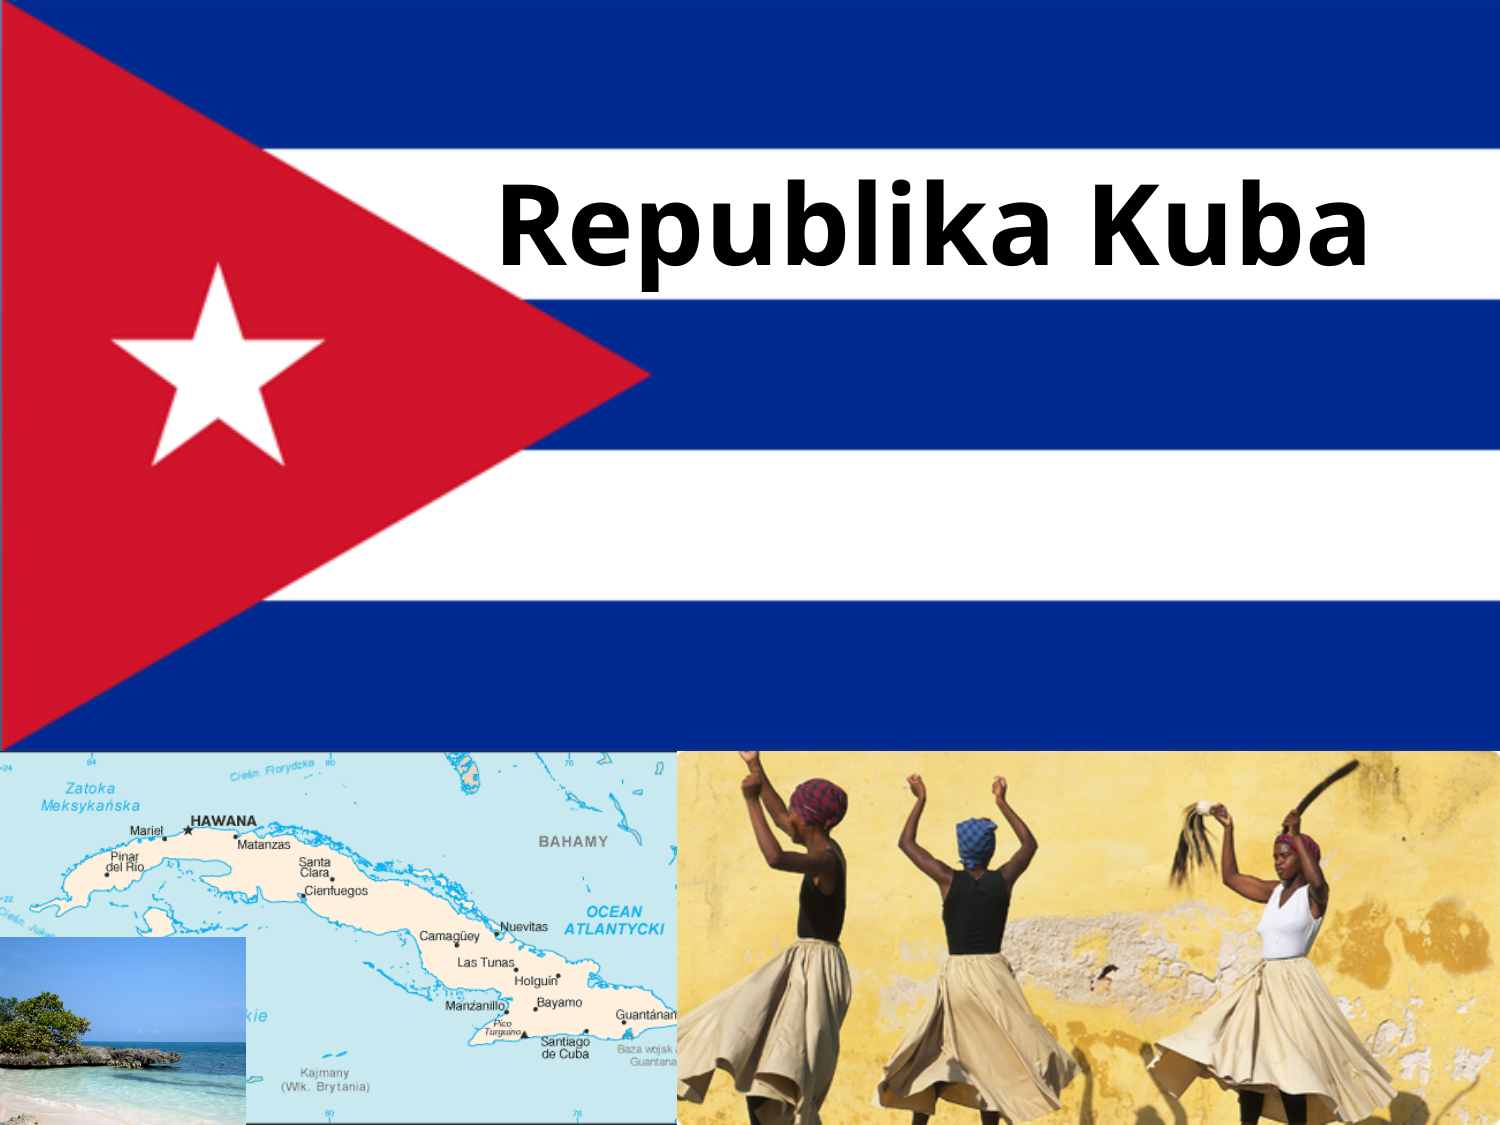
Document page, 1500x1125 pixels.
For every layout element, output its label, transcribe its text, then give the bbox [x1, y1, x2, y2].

picture [0, 0, 1500, 1125]
title Republika Kuba [478, 54, 1500, 296]
